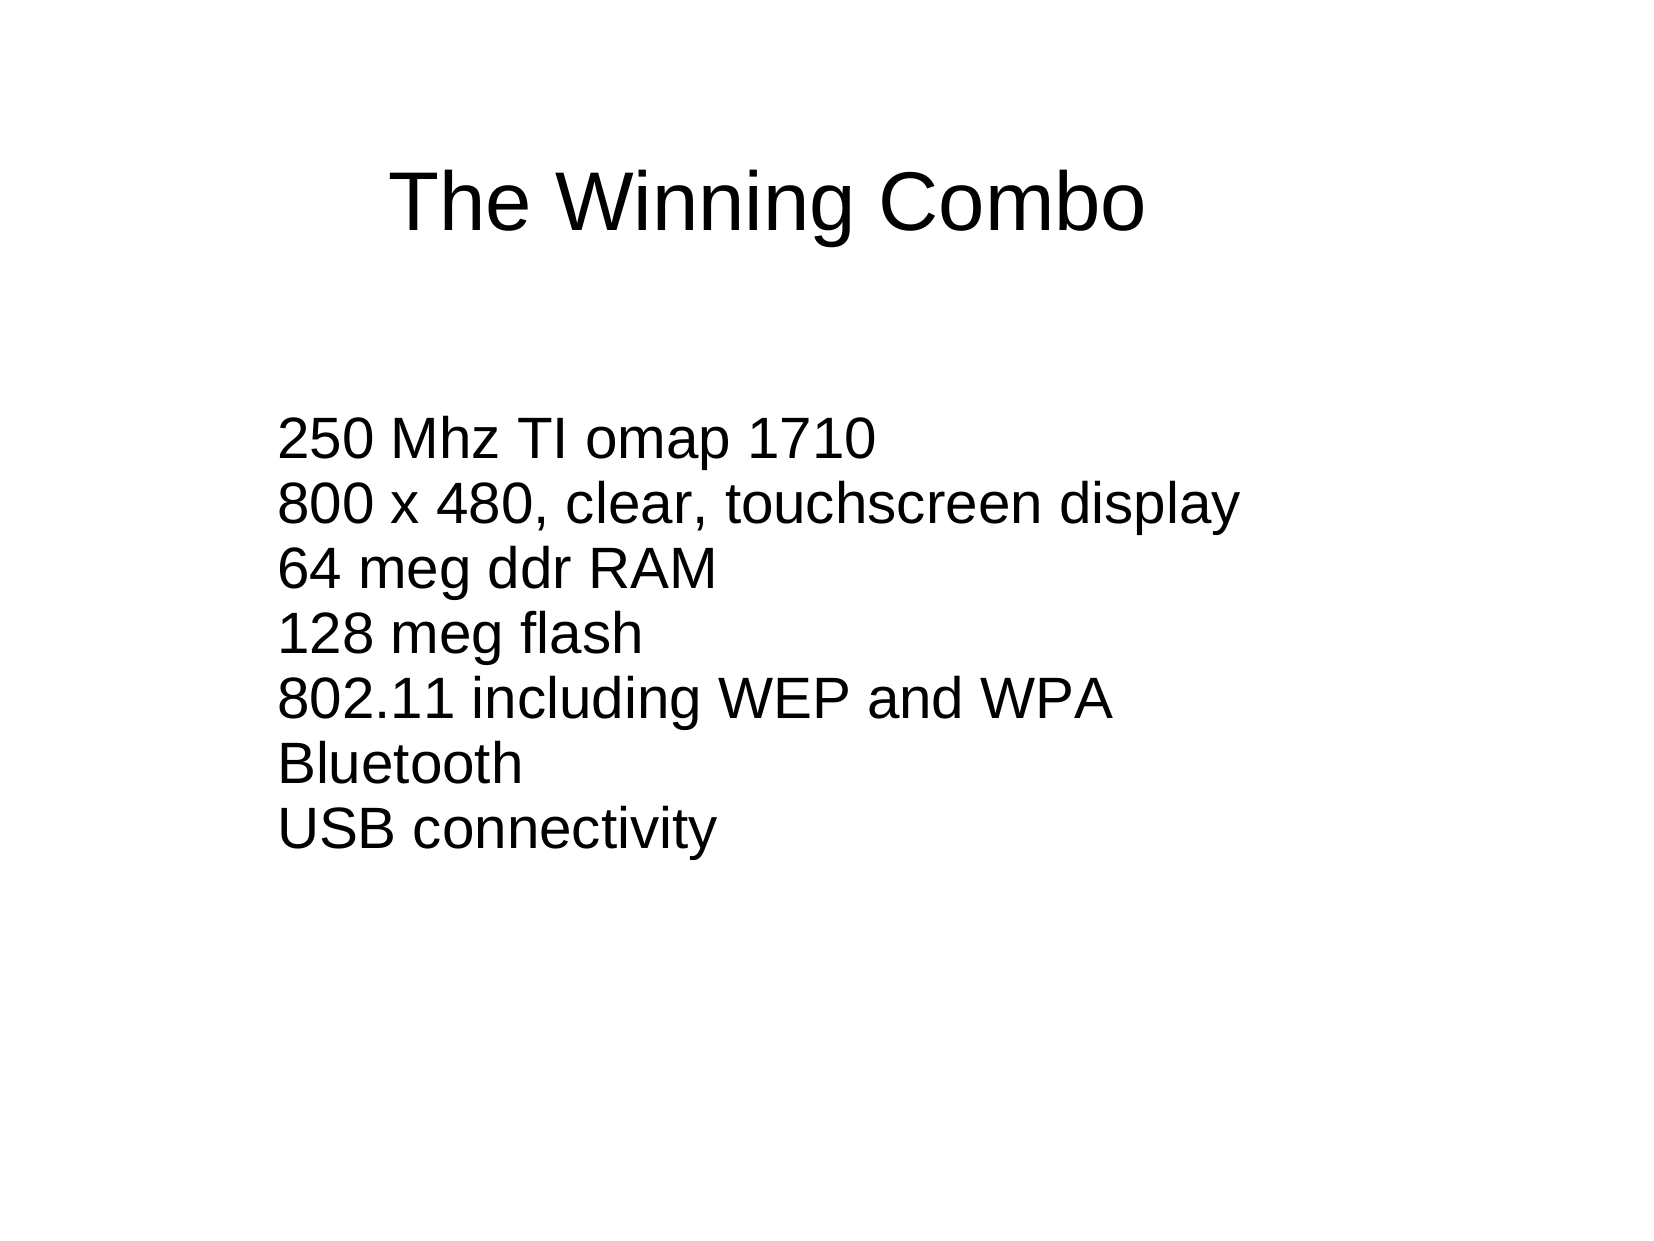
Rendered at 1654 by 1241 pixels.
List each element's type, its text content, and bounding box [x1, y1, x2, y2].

text_box The Winning Combo 250 Mhz TI omap 1710 800 x 480, clear, touchscreen display 64 meg ddr RAM 128 meg flash 802.11 including WEP and WPA Bluetooth USB connectivity [262, 147, 1351, 1088]
